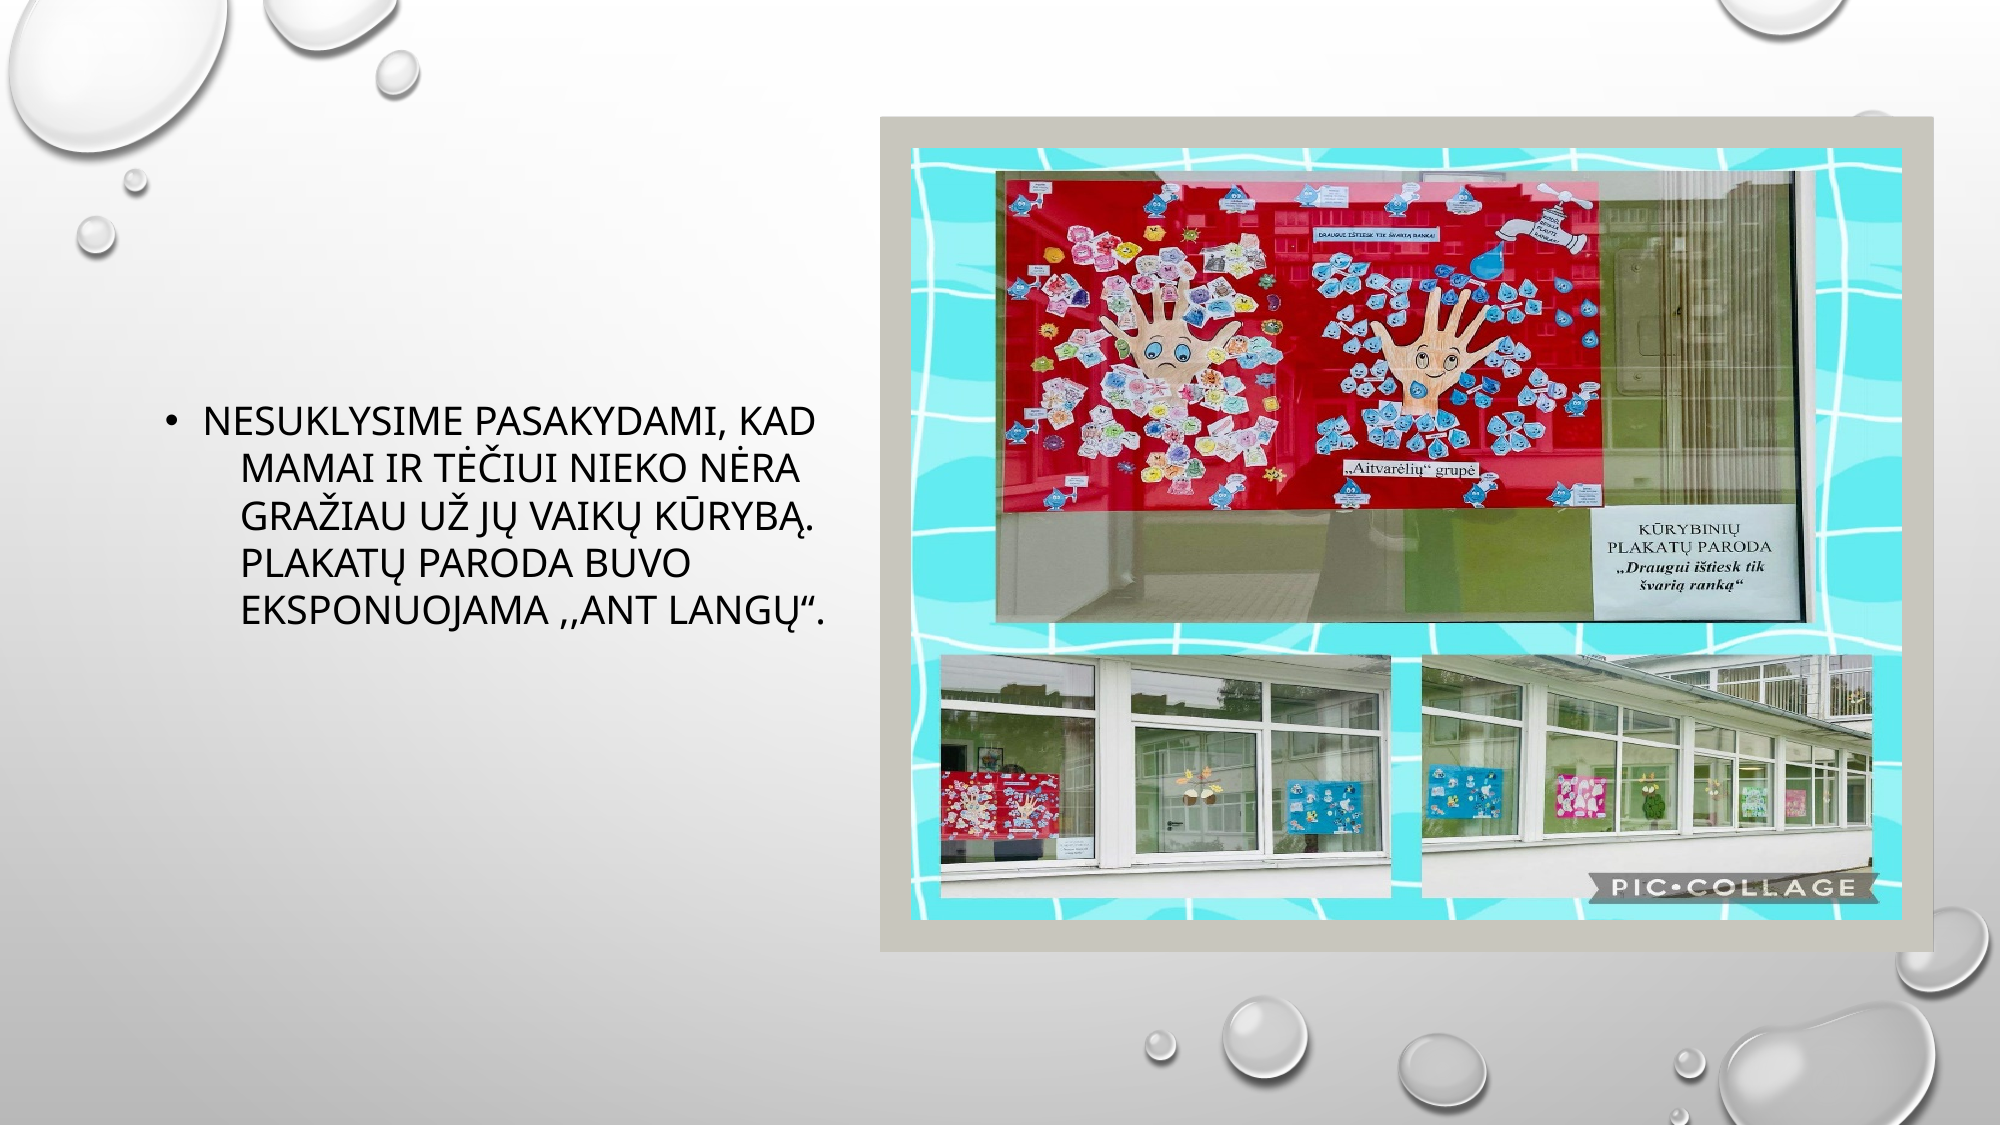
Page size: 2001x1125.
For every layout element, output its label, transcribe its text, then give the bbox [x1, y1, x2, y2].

title [109, 19, 1810, 282]
list Nesuklysime pasakydami, kad mamai ir tėčiui nieko nėra gražiau už jų vaikų kūrybą. plakatų paroda buvo eksponuojama ,,ant langų“. [149, 388, 860, 746]
picture [911, 147, 1903, 921]
